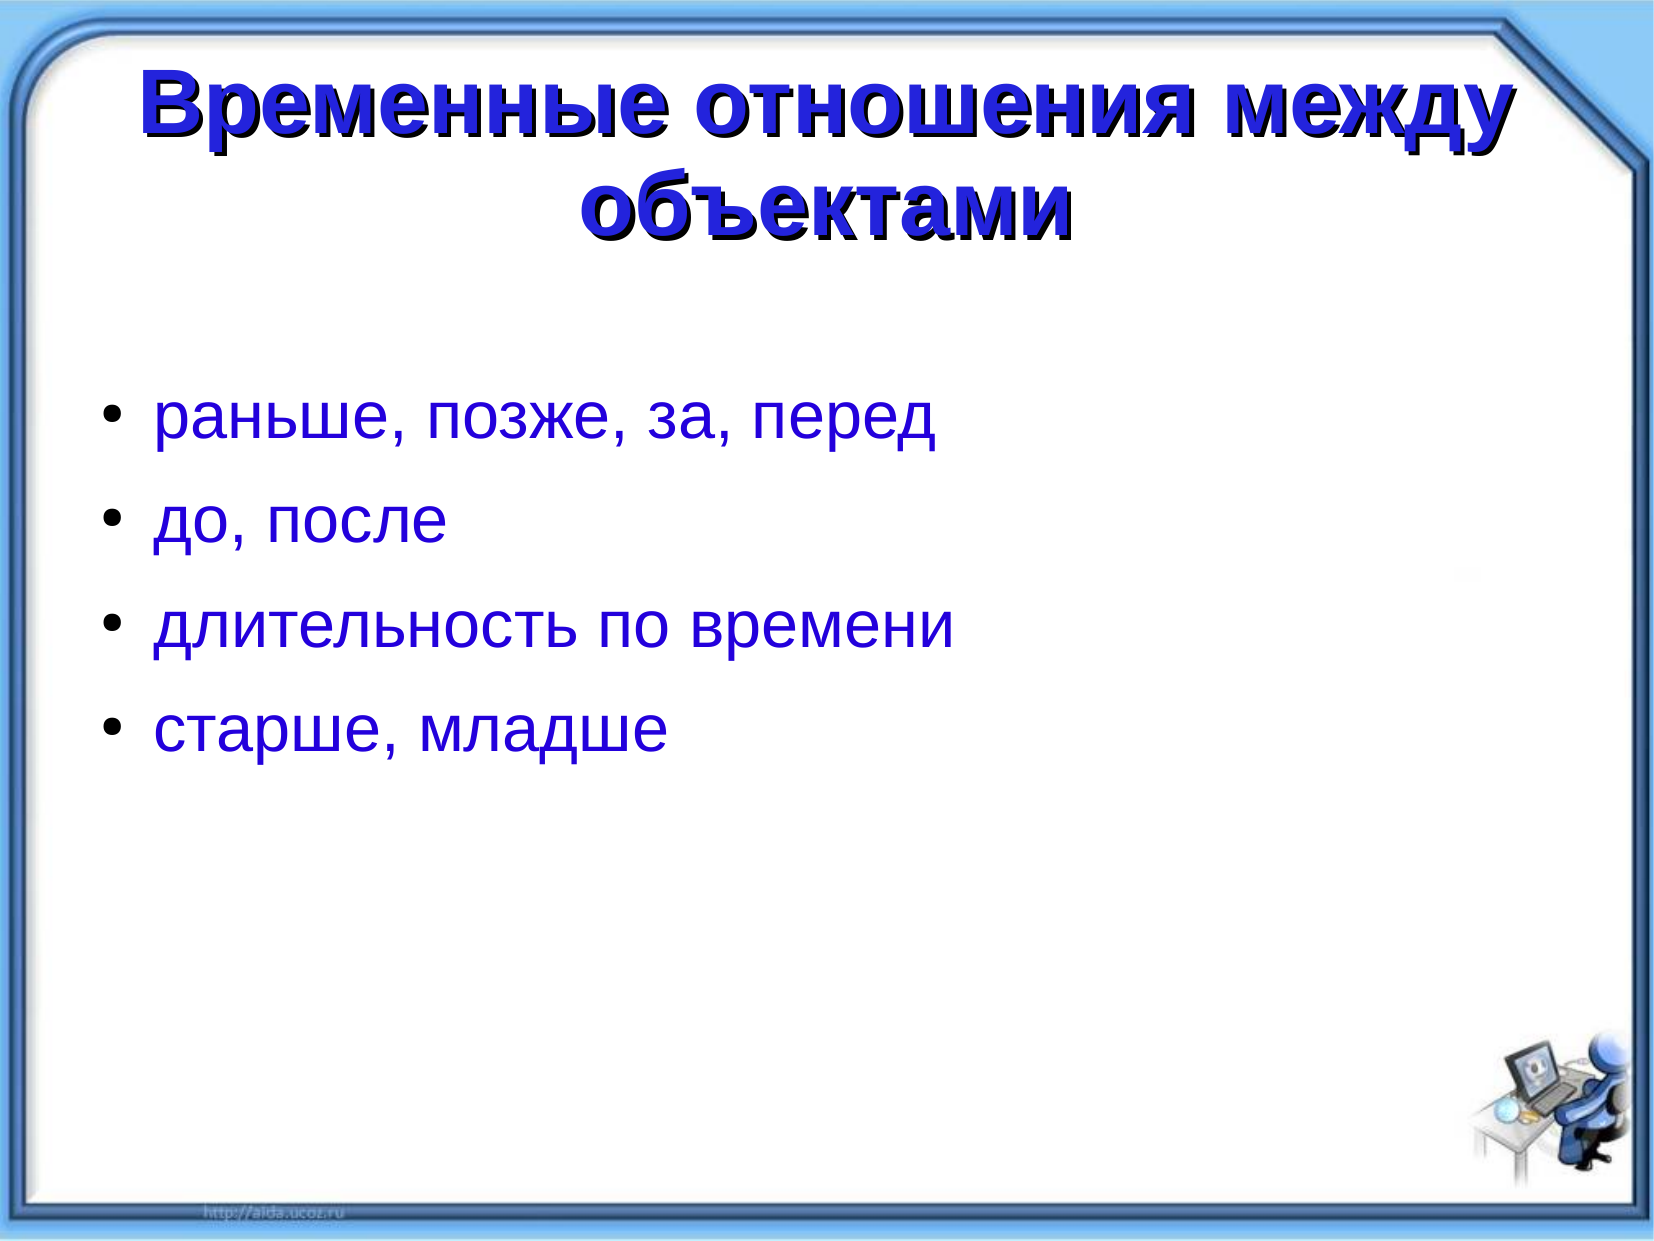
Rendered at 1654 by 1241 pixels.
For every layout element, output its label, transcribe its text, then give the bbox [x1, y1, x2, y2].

title Временные отношения между объектами [82, 49, 1571, 257]
picture [0, 0, 1654, 1241]
list раньше, позже, за, перед до, после длительность по времени старше, младше [82, 377, 1571, 1010]
